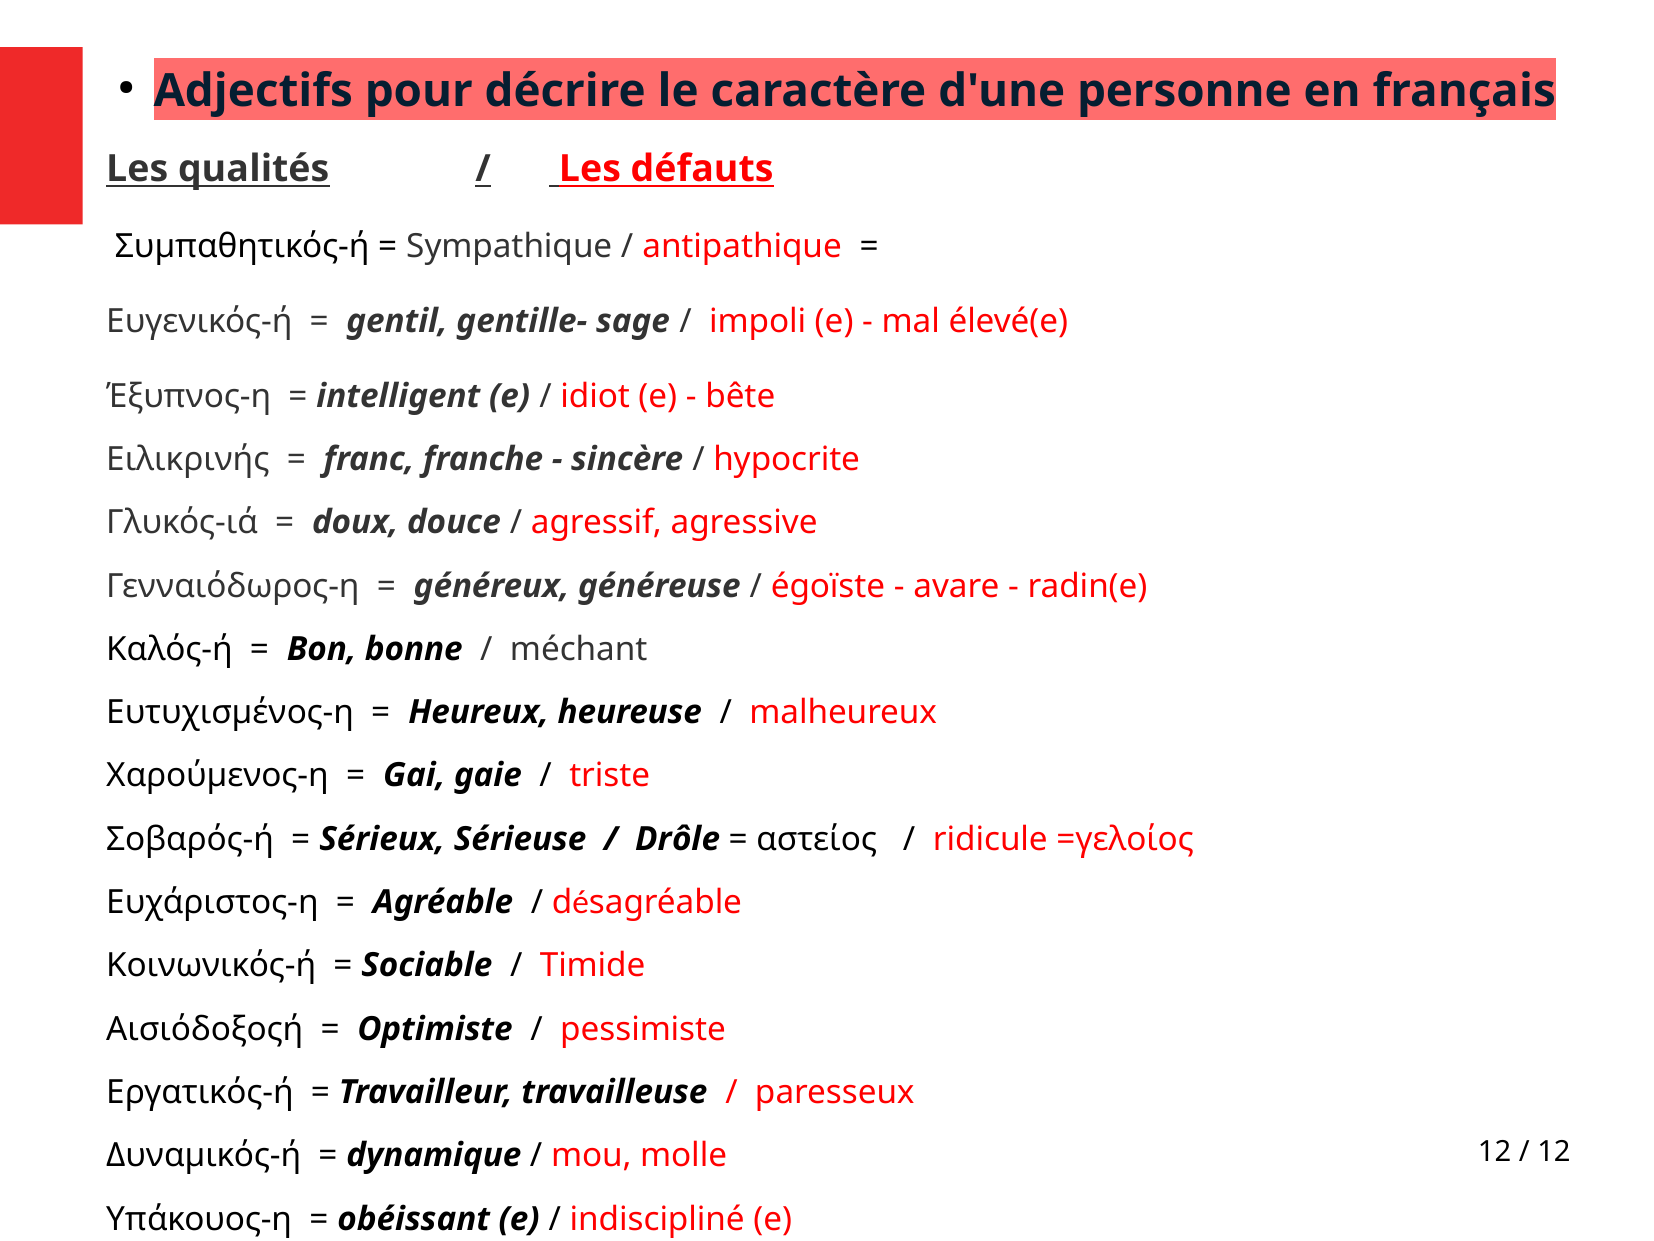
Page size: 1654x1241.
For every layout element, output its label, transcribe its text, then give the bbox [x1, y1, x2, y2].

list Les qualités / Les défauts Συμπαθητικός-ή = Sympathique / antipathique = Ευγενικός-ή = gentil, gentille- sage / impoli (e) - mal élevé(e) Έξυπνος-η = intelligent (e) / idiot (e) - bête Ειλικρινής = franc, franche - sincère / hypocrite Γλυκός-ιά = doux, douce / agressif, agressive Γενναιόδωρος-η = généreux, généreuse / égoïste - avare - radin(e) Καλός-ή = Bon, bonne / méchant Ευτυχισμένος-η = Heureux, heureuse / malheureux Χαρούμενος-η = Gai, gaie / triste Σοβαρός-ή = Sérieux, Sérieuse / Drôle = αστείος / ridicule =γελοίος Ευχάριστος-η = Agréable / désagréable Κοινωνικός-ή = Sociable / Timide Αισιόδοξοςή = Optimiste / pessimiste Εργατικός-ή = Travailleur, travailleuse / paresseux Δυναμικός-ή = dynamique / mou, molle Υπάκουος-η = obéissant (e) / indiscipliné (e) Συνετός-ή = prudent (e) / imprudent (e) Υπομονετικός-ή = patient(e) / impatient (e) [106, 141, 1524, 1241]
title Adjectifs pour décrire le caractère d'une personne en français [118, 23, 1571, 154]
